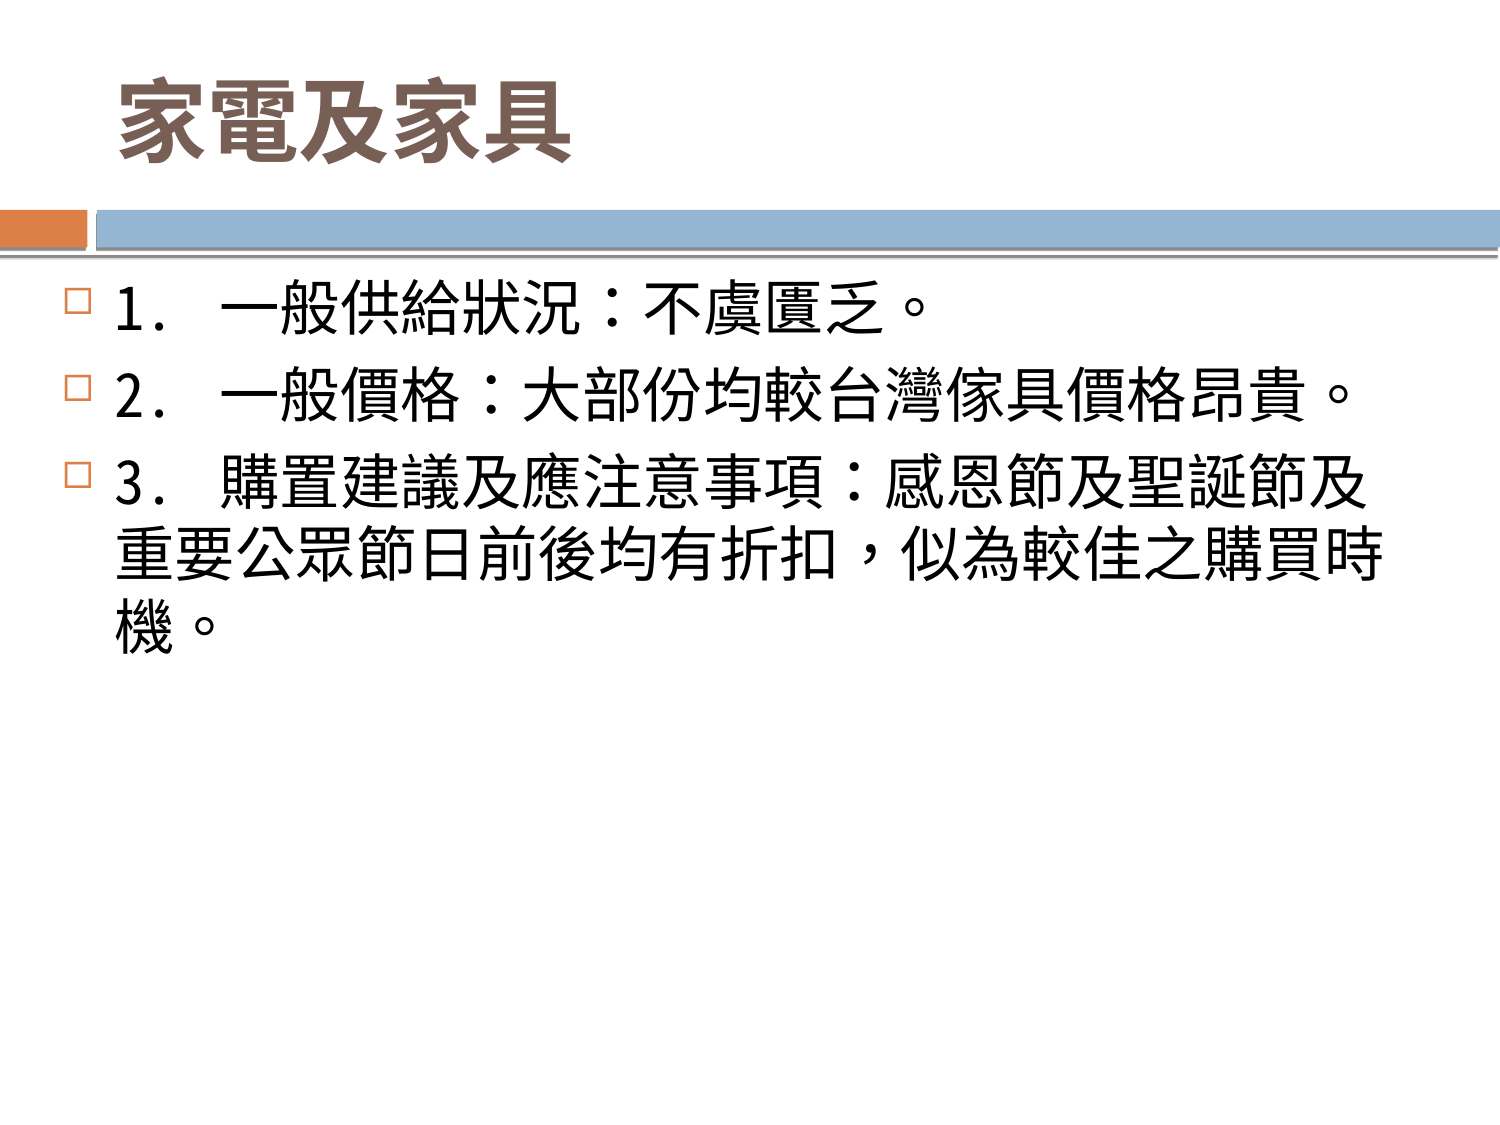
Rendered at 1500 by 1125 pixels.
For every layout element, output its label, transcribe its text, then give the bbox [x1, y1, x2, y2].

list 1. 一般供給狀況：不虞匱乏。 2. 一般價格：大部份均較台灣傢具價格昂貴。 3. 購置建議及應注意事項：感恩節及聖誕節及重要公眾節日前後均有折扣，似為較佳之購買時機。 [46, 262, 1438, 1000]
title 家電及家具 [100, 37, 1438, 200]
